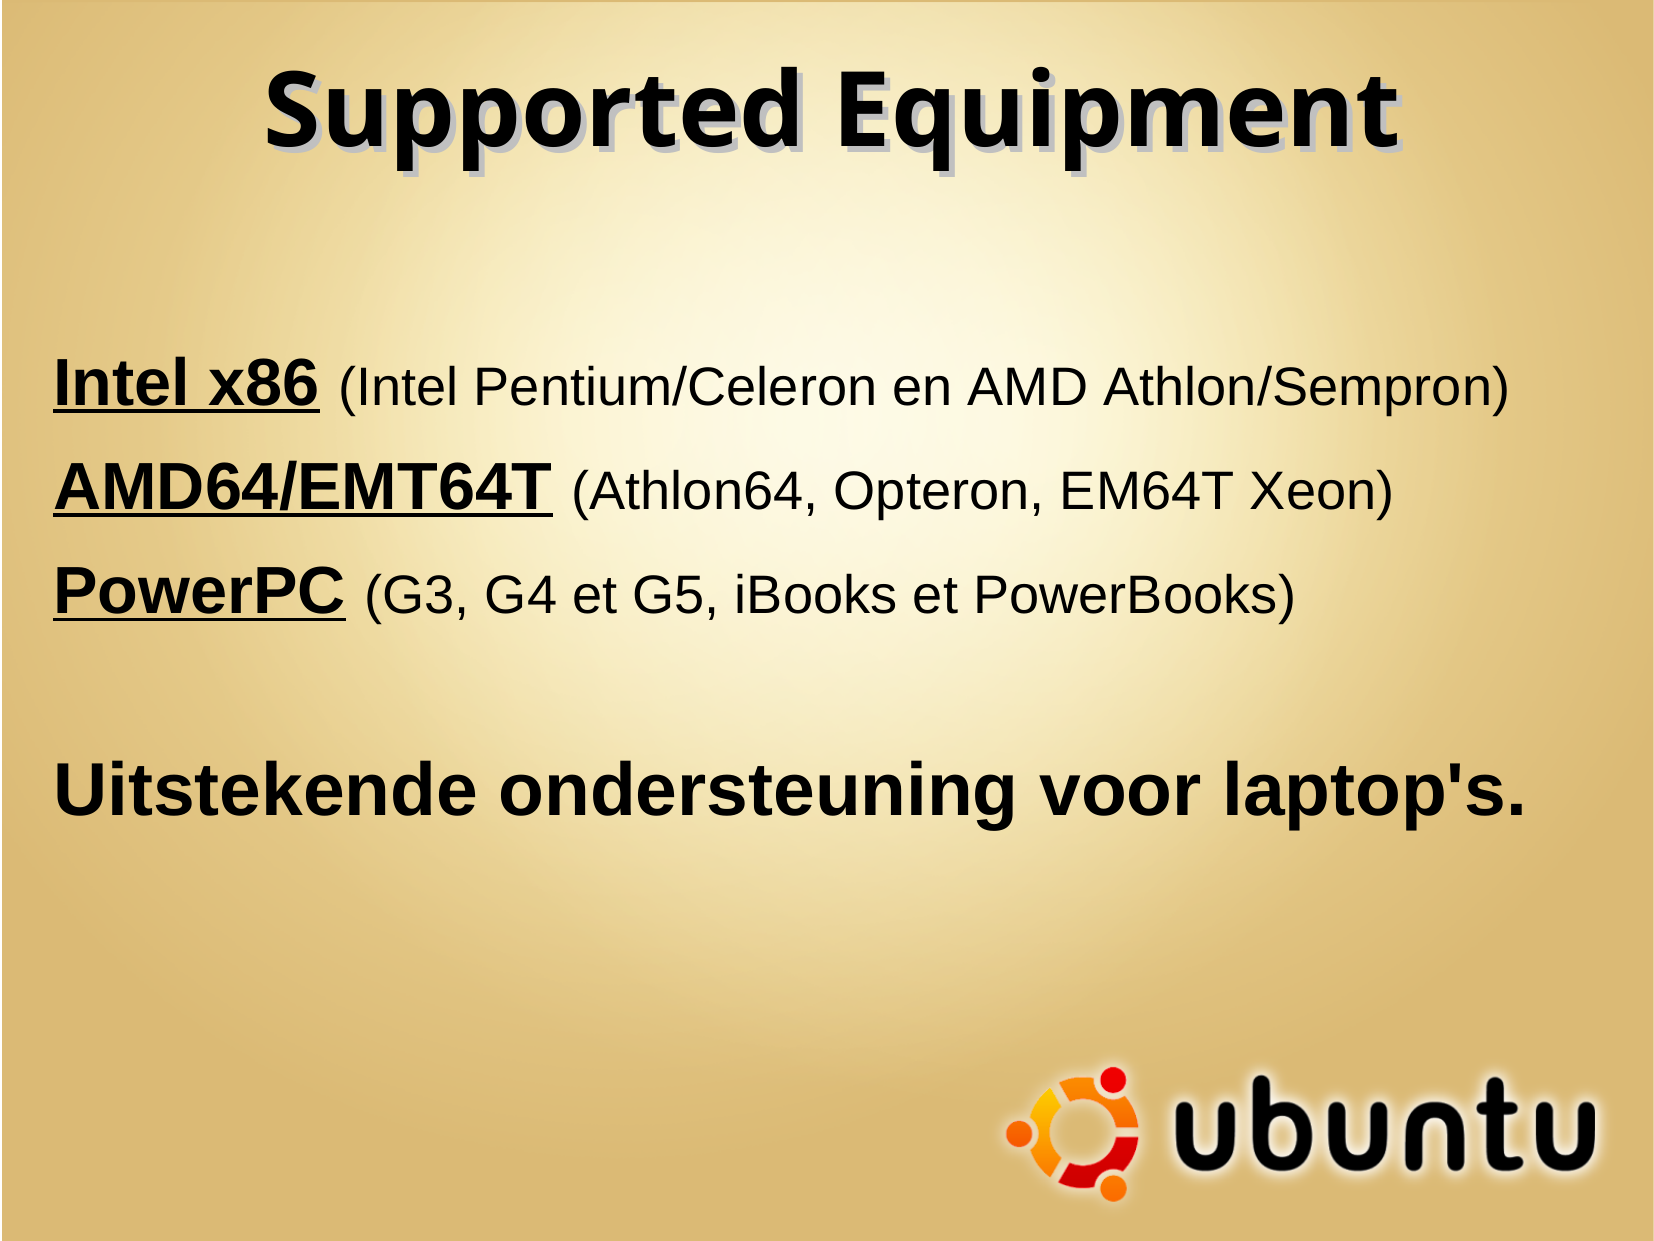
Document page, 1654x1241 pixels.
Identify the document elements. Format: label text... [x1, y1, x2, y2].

list Intel x86 (Intel Pentium/Celeron en AMD Athlon/Sempron) AMD64/EMT64T (Athlon64, Opteron, EM64T Xeon) PowerPC (G3, G4 et G5, iBooks et PowerBooks) Uitstekende ondersteuning voor laptop's. [53, 344, 1625, 957]
picture [2, 0, 1654, 1241]
title Supported Equipment [88, 34, 1577, 178]
